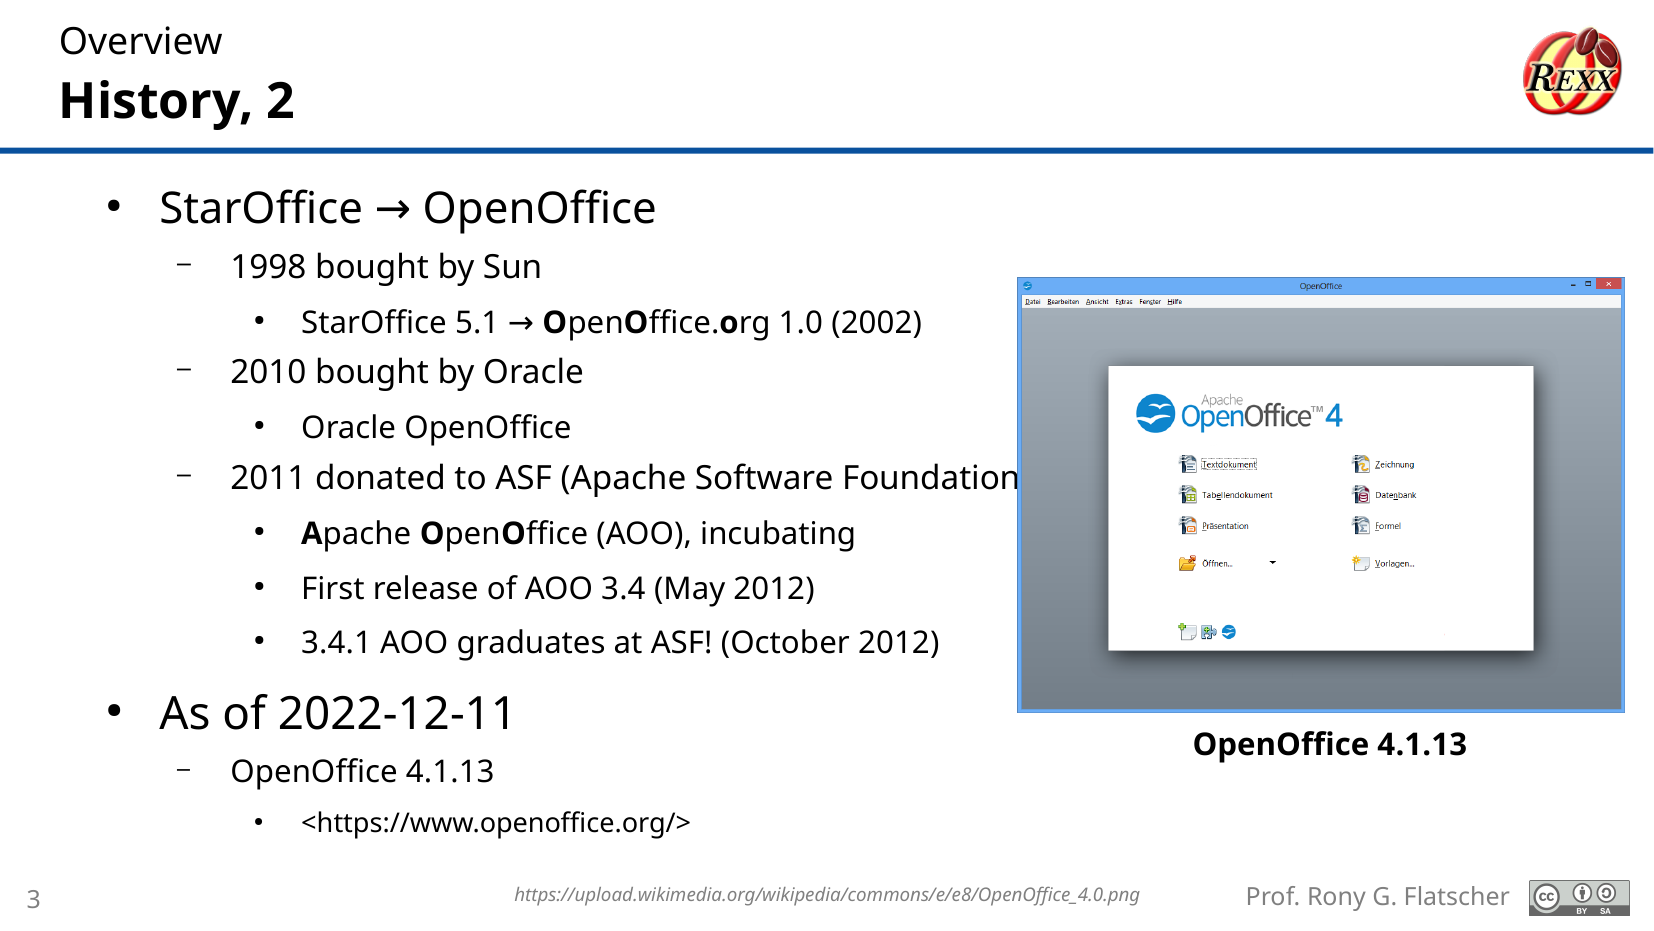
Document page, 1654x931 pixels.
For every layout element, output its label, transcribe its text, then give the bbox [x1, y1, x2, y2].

text_box https://upload.wikimedia.org/wikipedia/commons/e/e8/OpenOffice_4.0.png [0, 874, 1654, 922]
picture [1017, 277, 1625, 713]
list StarOffice → OpenOffice 1998 bought by Sun StarOffice 5.1 → OpenOffice.org 1.0 (2002) 2010 bought by Oracle Oracle OpenOffice 2011 donated to ASF (Apache Software Foundation) Apache OpenOffice (AOO), incubating First release of AOO 3.4 (May 2012) 3.4.1 AOO graduates at ASF! (October 2012) As of 2022-12-11 OpenOffice 4.1.13 <https://www.openoffice.org/> [88, 177, 1241, 857]
title Overview History, 2 [0, 0, 1625, 148]
text_box OpenOffice 4.1.13 [1093, 714, 1567, 770]
